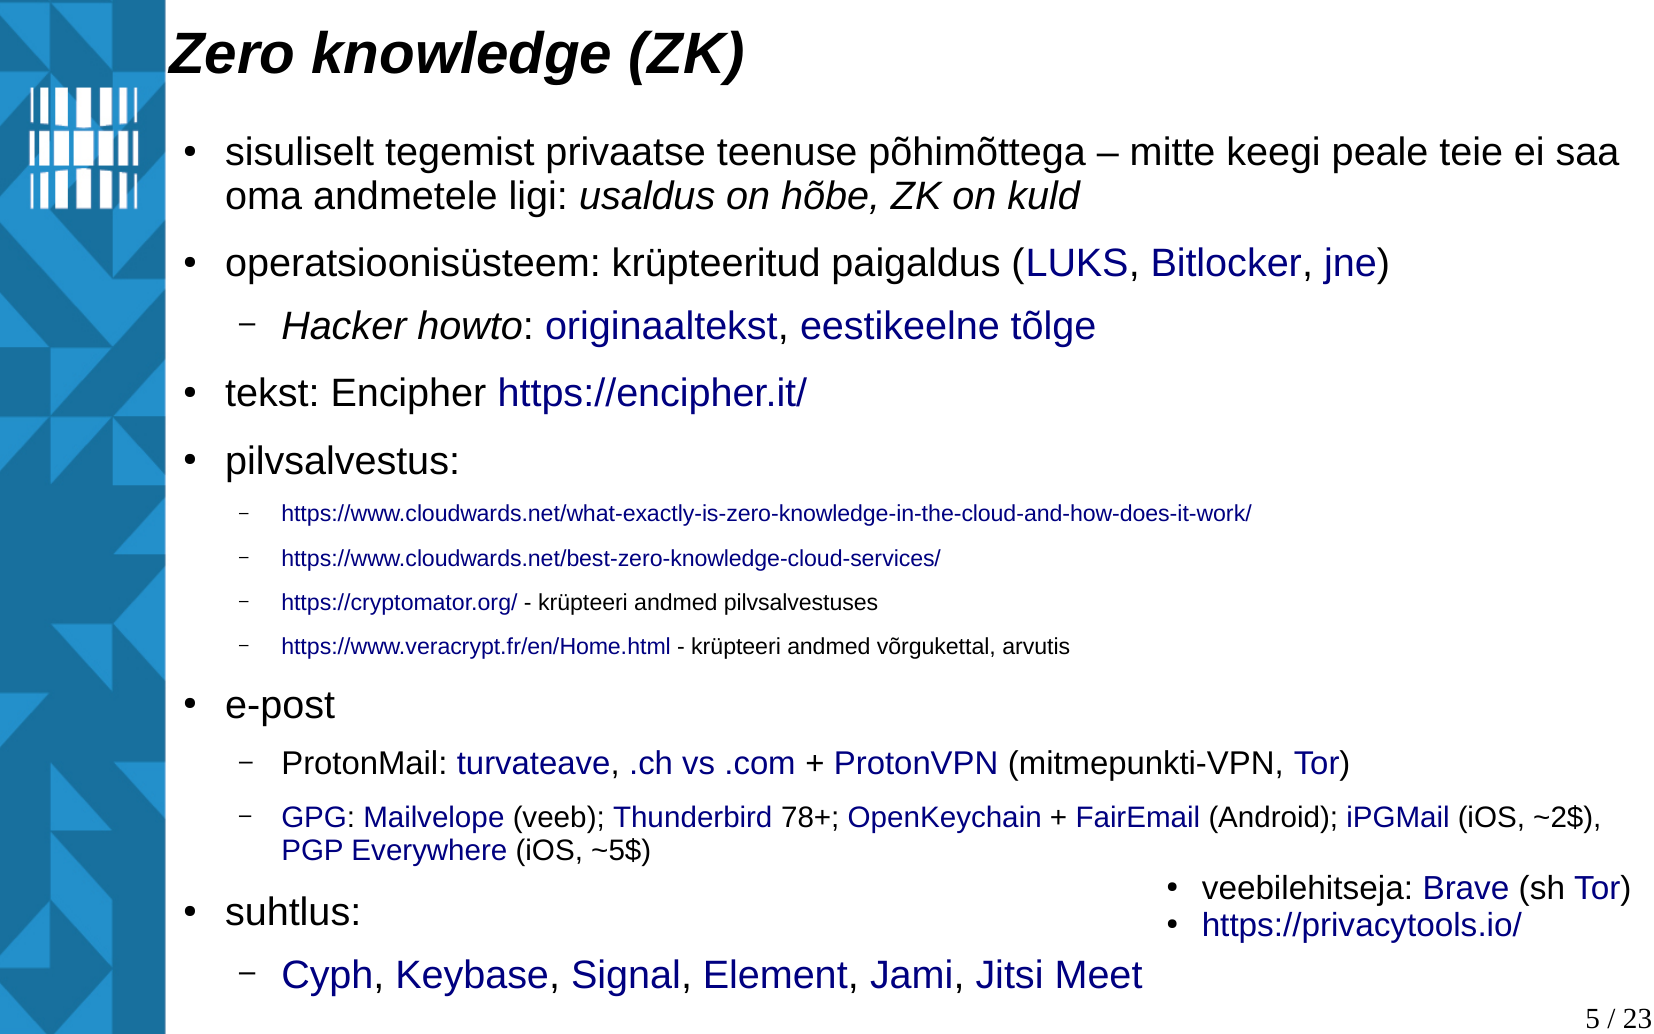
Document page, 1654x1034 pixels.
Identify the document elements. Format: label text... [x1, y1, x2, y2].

text_box veebilehitseja: Brave (sh Tor) https://privacytools.io/ [1151, 862, 1654, 963]
title Zero knowledge (ZK) [169, 11, 1571, 95]
list sisuliselt tegemist privaatse teenuse põhimõttega – mitte keegi peale teie ei saa oma andmetele ligi: usaldus on hõbe, ZK on kuld operatsioonisüsteem: krüpteeritud paigaldus (LUKS, Bitlocker, jne) Hacker howto: originaaltekst, eestikeelne tõlge tekst: Encipher https://encipher.it/ pilvsalvestus: https://www.cloudwards.net/what-exactly-is-zero-knowledge-in-the-cloud-and-how-does-it-work/ https://www.cloudwards.net/best-zero-knowledge-cloud-services/ https://cryptomator.org/ - krüpteeri andmed pilvsalvestuses https://www.veracrypt.fr/en/Home.html - krüpteeri andmed võrgukettal, arvutis e-post ProtonMail: turvateave, .ch vs .com + ProtonVPN (mitmepunkti-VPN, Tor) GPG: Mailvelope (veeb); Thunderbird 78+; OpenKeychain + FairEmail (Android); iPGMail (iOS, ~2$), PGP Everywhere (iOS, ~5$) suhtlus: Cyph, Keybase, Signal, Element, Jami, Jitsi Meet [169, 129, 1630, 997]
